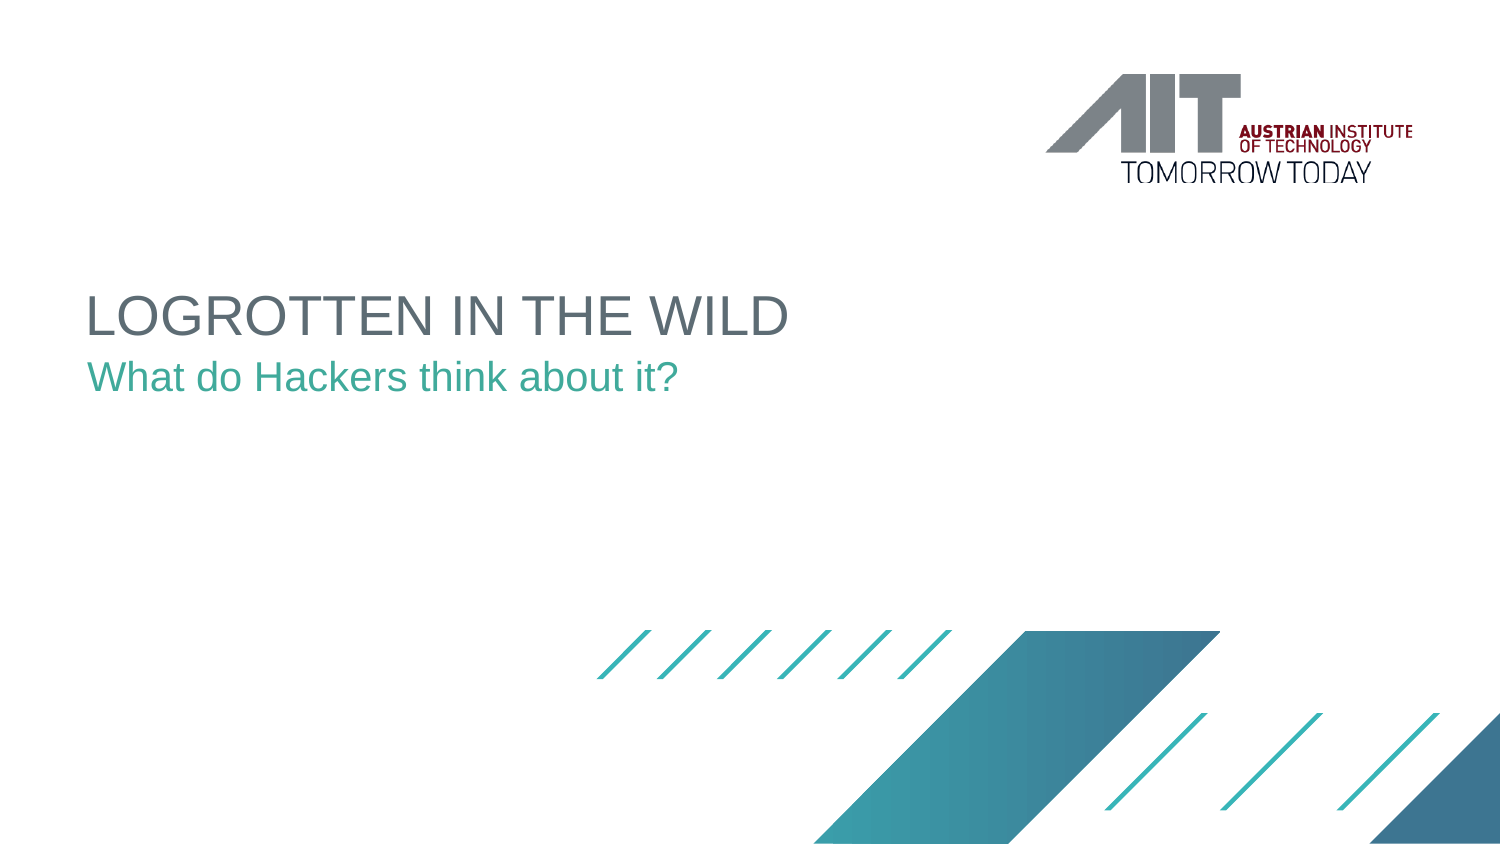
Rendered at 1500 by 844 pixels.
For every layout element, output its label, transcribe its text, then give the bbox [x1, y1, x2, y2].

title Logrotten in the wild [85, 212, 1411, 347]
subtitle What do Hackers think about it? [86, 349, 1412, 497]
